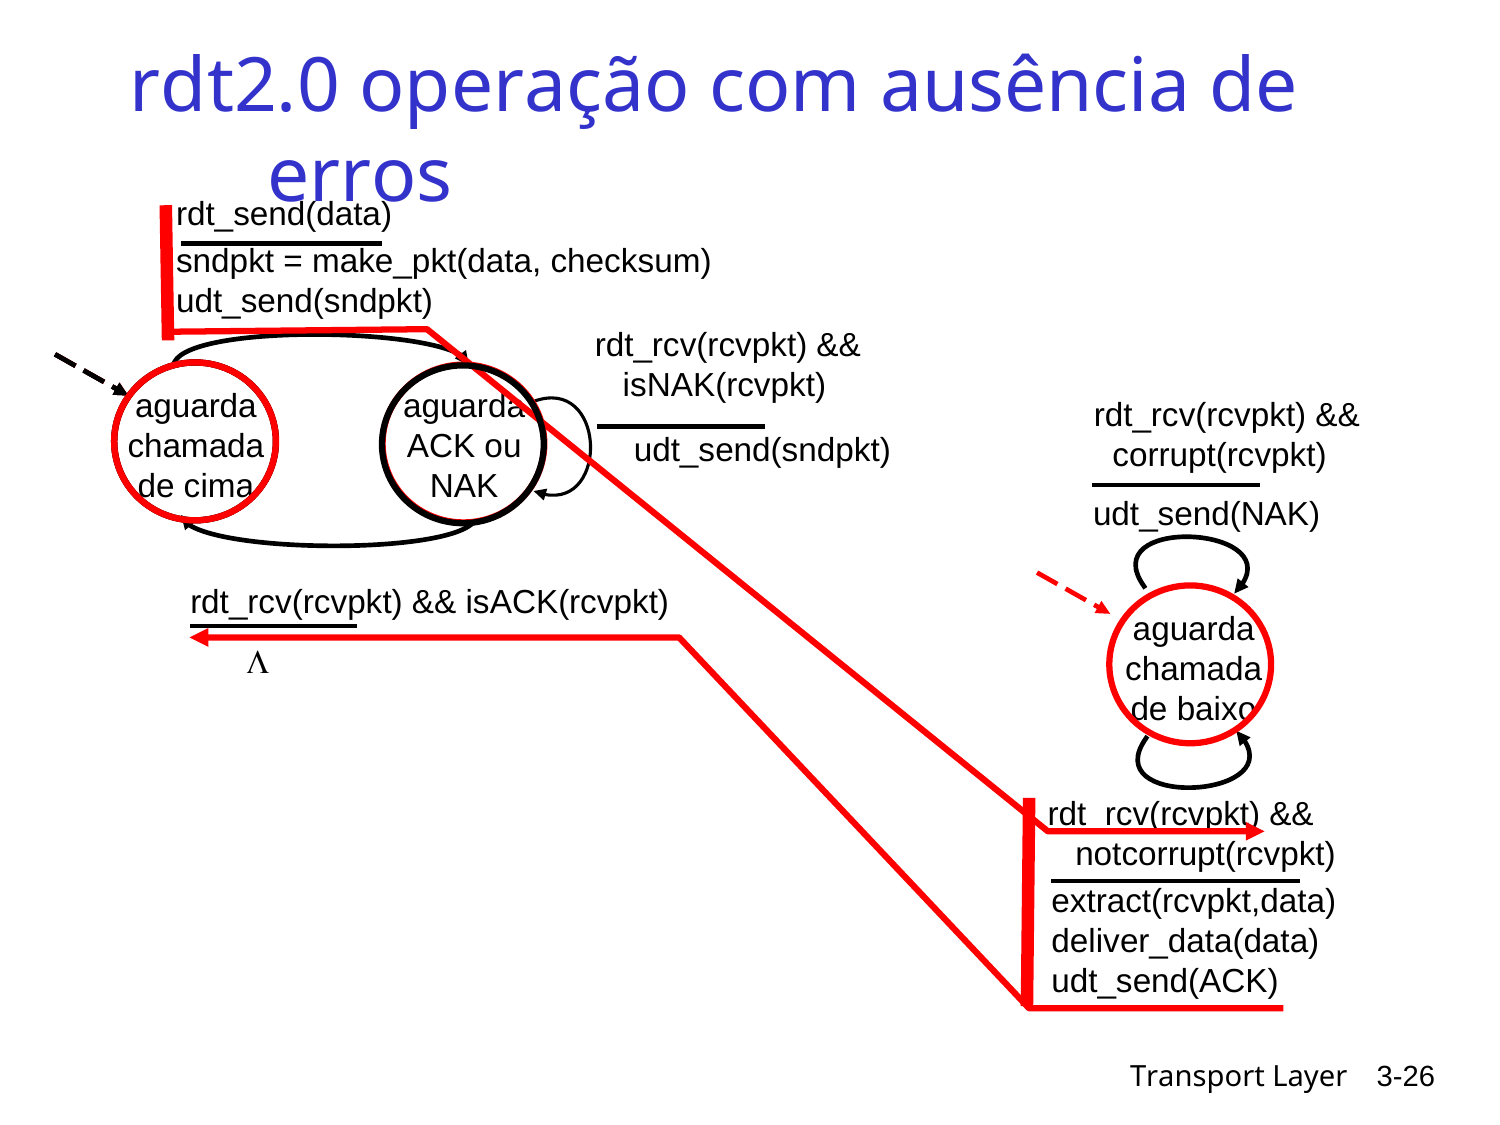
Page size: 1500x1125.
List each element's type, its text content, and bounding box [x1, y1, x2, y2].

text_box [482, 477, 490, 485]
text_box rdt_send(data) [161, 184, 532, 255]
text_box aguarda chamada de cima [118, 376, 272, 477]
text_box sndpkt = make_pkt(data, checksum) udt_send(sndpkt) [173, 231, 759, 298]
text_box [1181, 704, 1190, 718]
text_box [128, 477, 150, 492]
text_box aguarda chamada de baixo [1243, 599, 1293, 700]
text_box rdt_rcv(rcvpkt) && corrupt(rcvpkt) [1079, 385, 1394, 438]
text_box 3-<número> [1339, 1050, 1451, 1125]
text_box aguarda ACK ou NAK [541, 432, 553, 477]
text_box udt_send(sndpkt) [619, 420, 909, 487]
text_box aguarda chamada de cima [97, 376, 142, 477]
text_box [438, 477, 448, 493]
text_box  [231, 632, 285, 688]
text_box Transport Layer [887, 1050, 1339, 1125]
text_box [1241, 704, 1251, 718]
text_box aguarda chamada de baixo [1113, 599, 1267, 700]
text_box [1139, 700, 1258, 740]
text_box aguarda ACK ou NAK [513, 376, 553, 426]
text_box [432, 369, 478, 376]
text_box [1153, 589, 1227, 599]
text_box aguarda ACK ou NAK [386, 376, 540, 477]
text_box [395, 477, 532, 519]
text_box aguarda ACK ou NAK [376, 376, 414, 477]
text_box rdt_rcv(rcvpkt) && isACK(rcvpkt) [175, 572, 758, 620]
text_box rdt_rcv(rcvpkt) && notcorrupt(rcvpkt) [1032, 784, 1387, 900]
text_box rdt_rcv(rcvpkt) && isNAK(rcvpkt) [580, 315, 923, 420]
text_box aguarda chamada de cima [248, 376, 295, 477]
text_box [460, 478, 468, 488]
text_box rdt2.0 operação com ausência de erros [115, 28, 1500, 154]
text_box extract(rcvpkt,data) deliver_data(data) udt_send(ACK) [1036, 871, 1389, 974]
text_box [158, 366, 232, 376]
text_box [141, 481, 150, 495]
text_box aguarda ACK ou NAK [492, 376, 529, 406]
text_box [239, 488, 248, 495]
text_box [1123, 700, 1143, 712]
text_box [1134, 704, 1143, 718]
text_box aguarda chamada de baixo [1095, 599, 1138, 700]
text_box [144, 477, 263, 517]
text_box udt_send(NAK) [1078, 484, 1379, 527]
